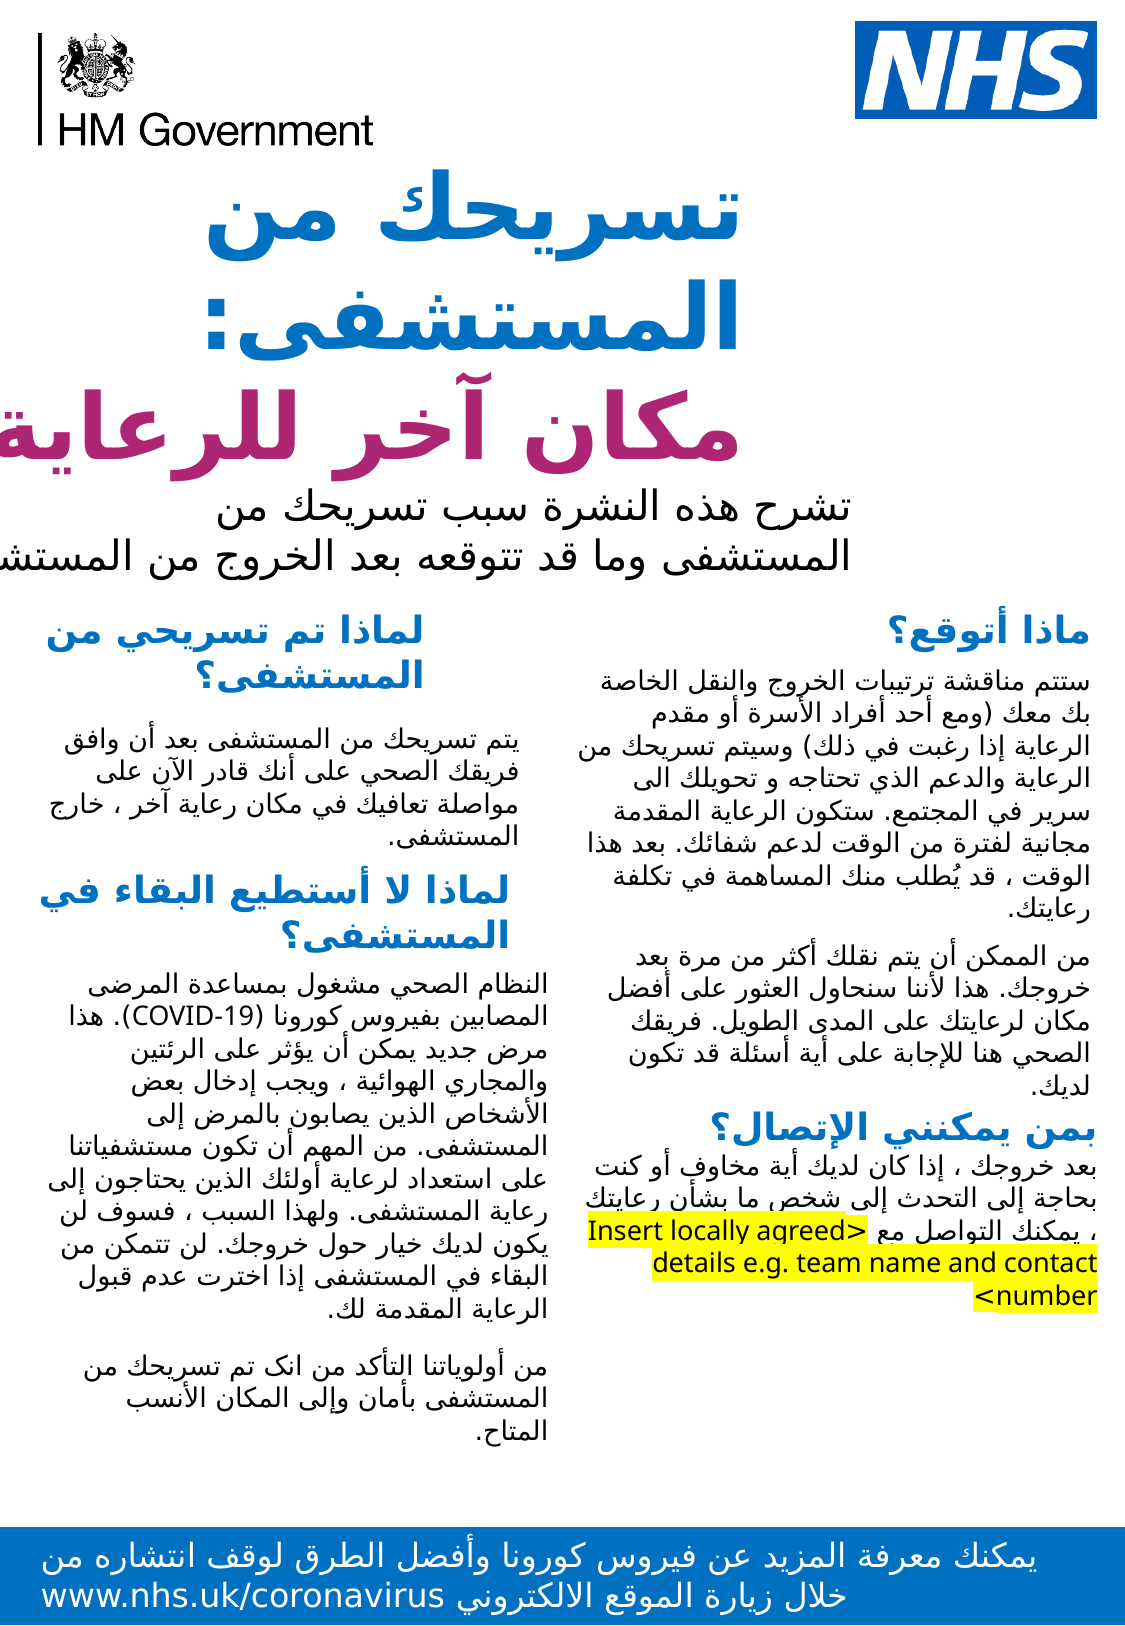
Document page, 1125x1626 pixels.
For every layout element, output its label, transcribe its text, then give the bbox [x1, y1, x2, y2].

text_box ماذا أتوقع؟ ستتم مناقشة ترتيبات الخروج والنقل الخاصة بك معك (ومع أحد أفراد الأسرة أو مقدم الرعاية إذا رغبت في ذلك) وسيتم تسريحك من الرعاية والدعم الذي تحتاجه و تحویلك الی سرير في المجتمع. ستكون الرعاية المقدمة مجانية لفترة من الوقت لدعم شفائك. بعد هذا الوقت ، قد يُطلب منك المساهمة في تكلفة رعايتك. من الممكن أن يتم نقلك أكثر من مرة بعد خروجك. هذا لأننا سنحاول العثور على أفضل مكان لرعايتك على المدى الطويل. فريقك الصحي هنا للإجابة على أية أسئلة قد تكون لديك. [564, 598, 1110, 1248]
text_box تسريحك من المستشفی: مكان آخر للرعاية [0, 140, 1098, 378]
text_box تشرح هذه النشرة سبب تسريحك من المستشفى وما قد تتوقعه بعد الخروج من المستشفى. [0, 471, 1098, 588]
text_box النظام الصحي مشغول بمساعدة المرضى المصابين بفيروس کورونا (COVID-19). هذا مرض جديد يمكن أن يؤثر على الرئتين والمجاري الهوائية ، ويجب إدخال بعض الأشخاص الذين يصابون بالمرض إلى المستشفى. من المهم أن تكون مستشفياتنا على استعداد لرعاية أولئك الذين يحتاجون إلى رعاية المستشفى. ولهذا السبب ، فسوف لن يكون لديك خيار حول خروجك. لن تتمكن من البقاء في المستشفى إذا اخترت عدم قبول الرعاية المقدمة لك. من أولوياتنا التأكد من انک تم تسريحك من المستشفى بأمان وإلى المكان الأنسب المتاح. [32, 959, 564, 1453]
text_box لماذا تم تسريحي من المستشفی؟ [30, 598, 578, 877]
text_box يتم تسريحك من المستشفى بعد أن وافق فريقك الصحي على أنك قادر الآن على مواصلة تعافيك في مكان رعاية آخر ، خارج المستشفى. [34, 714, 563, 859]
text_box بمن یمکنني الإتصال؟ بعد خروجك ، إذا كان لديك أية مخاوف أو كنت بحاجة إلى التحدث إلى شخص ما بشأن رعايتك ، يمكنك التواصل مع <Insert locally agreed details e.g. team name and contact number> [570, 1096, 1116, 1318]
text_box لماذا لا أستطیع البقاء في المستشفی؟ [23, 859, 570, 996]
